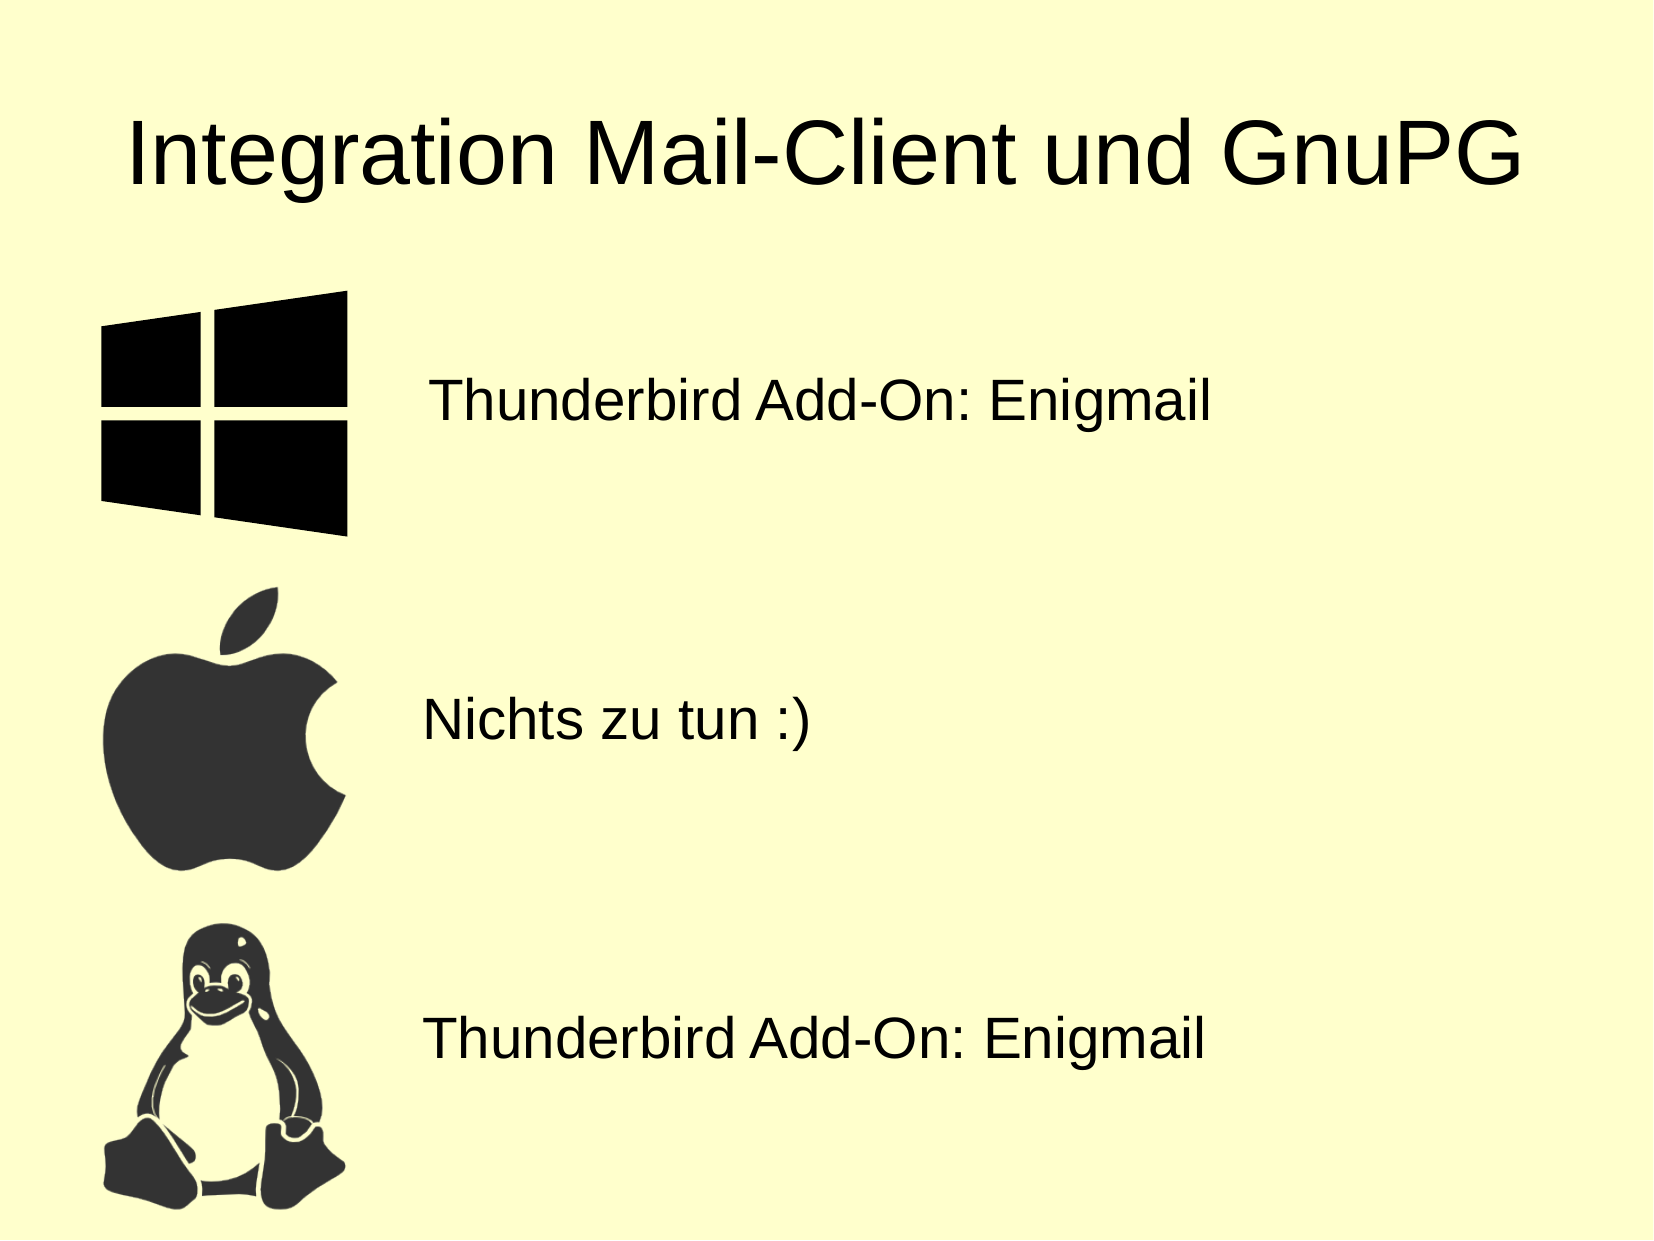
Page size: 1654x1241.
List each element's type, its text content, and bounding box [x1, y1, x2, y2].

picture [80, 922, 369, 1211]
picture [80, 584, 369, 874]
title Integration Mail-Client und GnuPG [82, 45, 1571, 261]
text_box Thunderbird Add-On: Enigmail [413, 295, 1654, 532]
text_box Thunderbird Add-On: Enigmail [407, 933, 1565, 1170]
text_box Nichts zu tun :) [407, 614, 1565, 851]
picture [80, 266, 369, 556]
